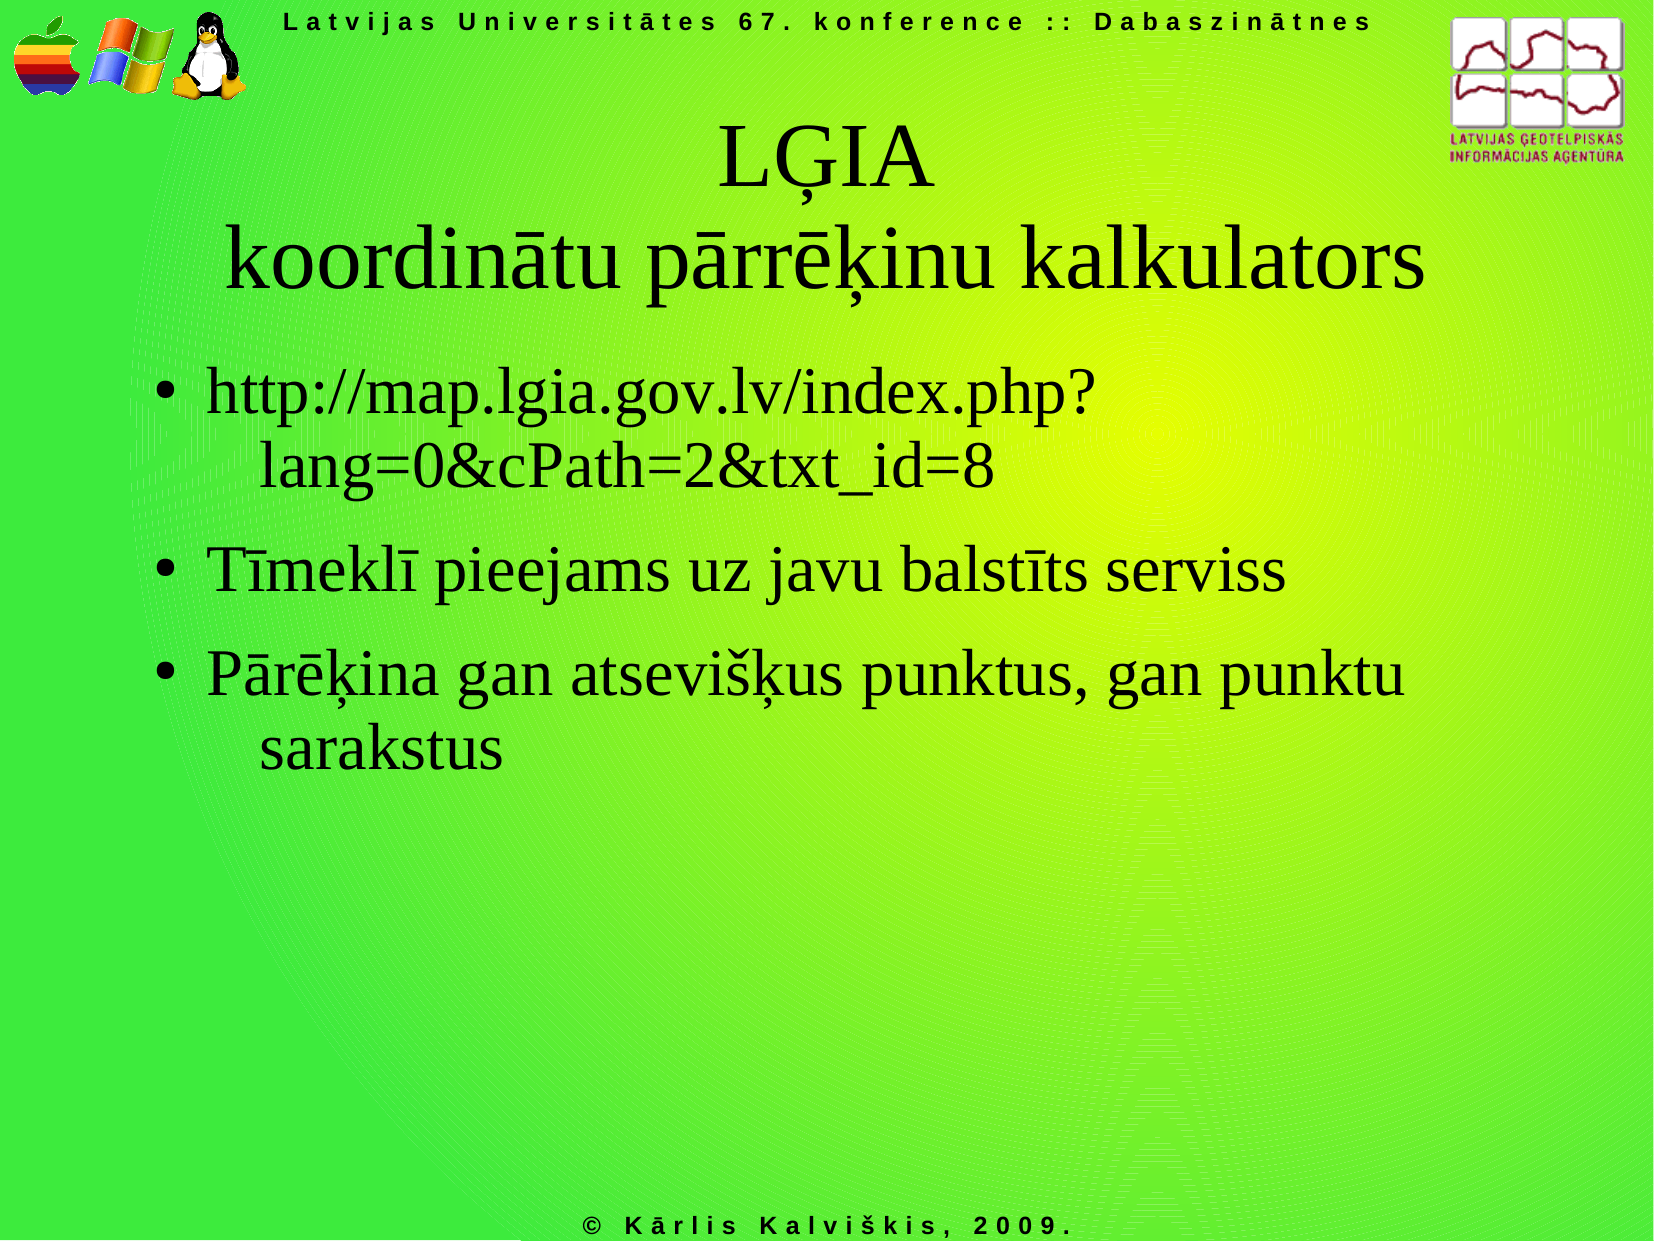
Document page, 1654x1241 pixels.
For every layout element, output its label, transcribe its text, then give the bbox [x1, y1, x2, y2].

picture [14, 16, 80, 96]
picture [88, 12, 246, 94]
list http://map.lgia.gov.lv/index.php?lang=0&cPath=2&txt_id=8 Tīmeklī pieejams uz javu balstīts serviss Pārēķina gan atsevišķus punktus, gan punktu sarakstus [118, 354, 1536, 1182]
title LĢIA koordinātu pārrēķinu kalkulators [118, 88, 1536, 325]
picture [1450, 17, 1625, 166]
